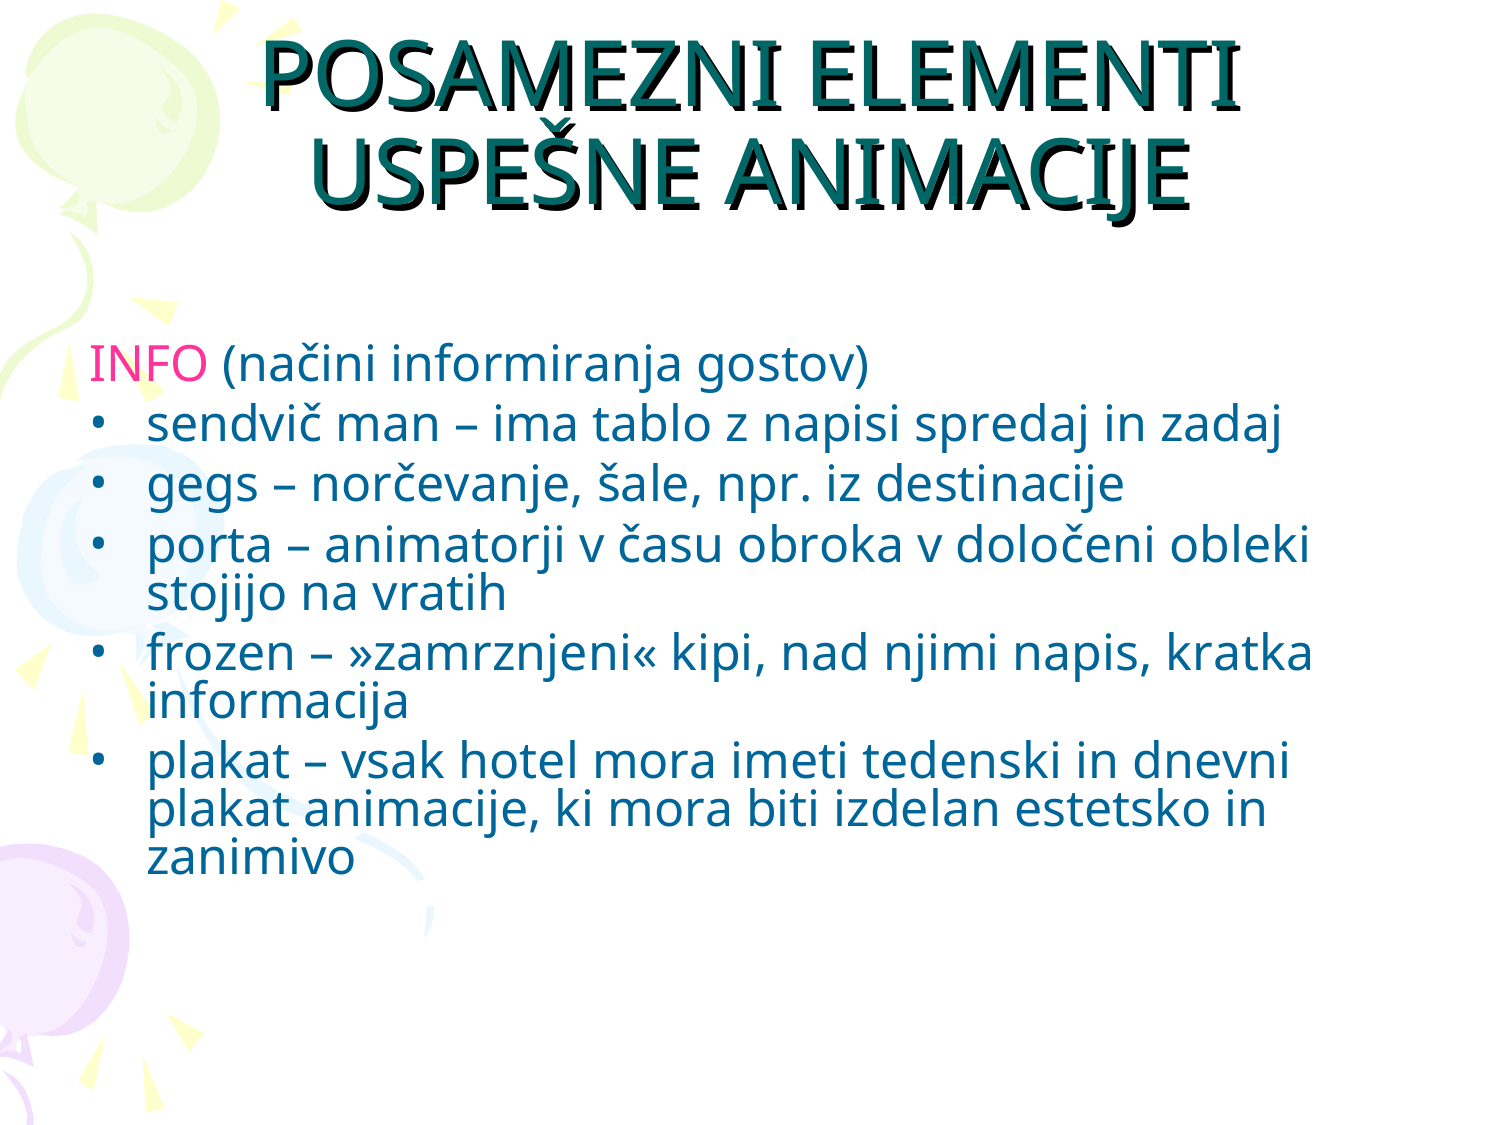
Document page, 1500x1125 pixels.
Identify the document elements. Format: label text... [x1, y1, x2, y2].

title POSAMEZNI ELEMENTI USPEŠNE ANIMACIJE [72, 16, 1426, 233]
list INFO (načini informiranja gostov) sendvič man – ima tablo z napisi spredaj in zadaj gegs – norčevanje, šale, npr. iz destinacije porta – animatorji v času obroka v določeni obleki stojijo na vratih frozen – »zamrznjeni« kipi, nad njimi napis, kratka informacija plakat – vsak hotel mora imeti tedenski in dnevni plakat animacije, ki mora biti izdelan estetsko in zanimivo [75, 262, 1426, 994]
